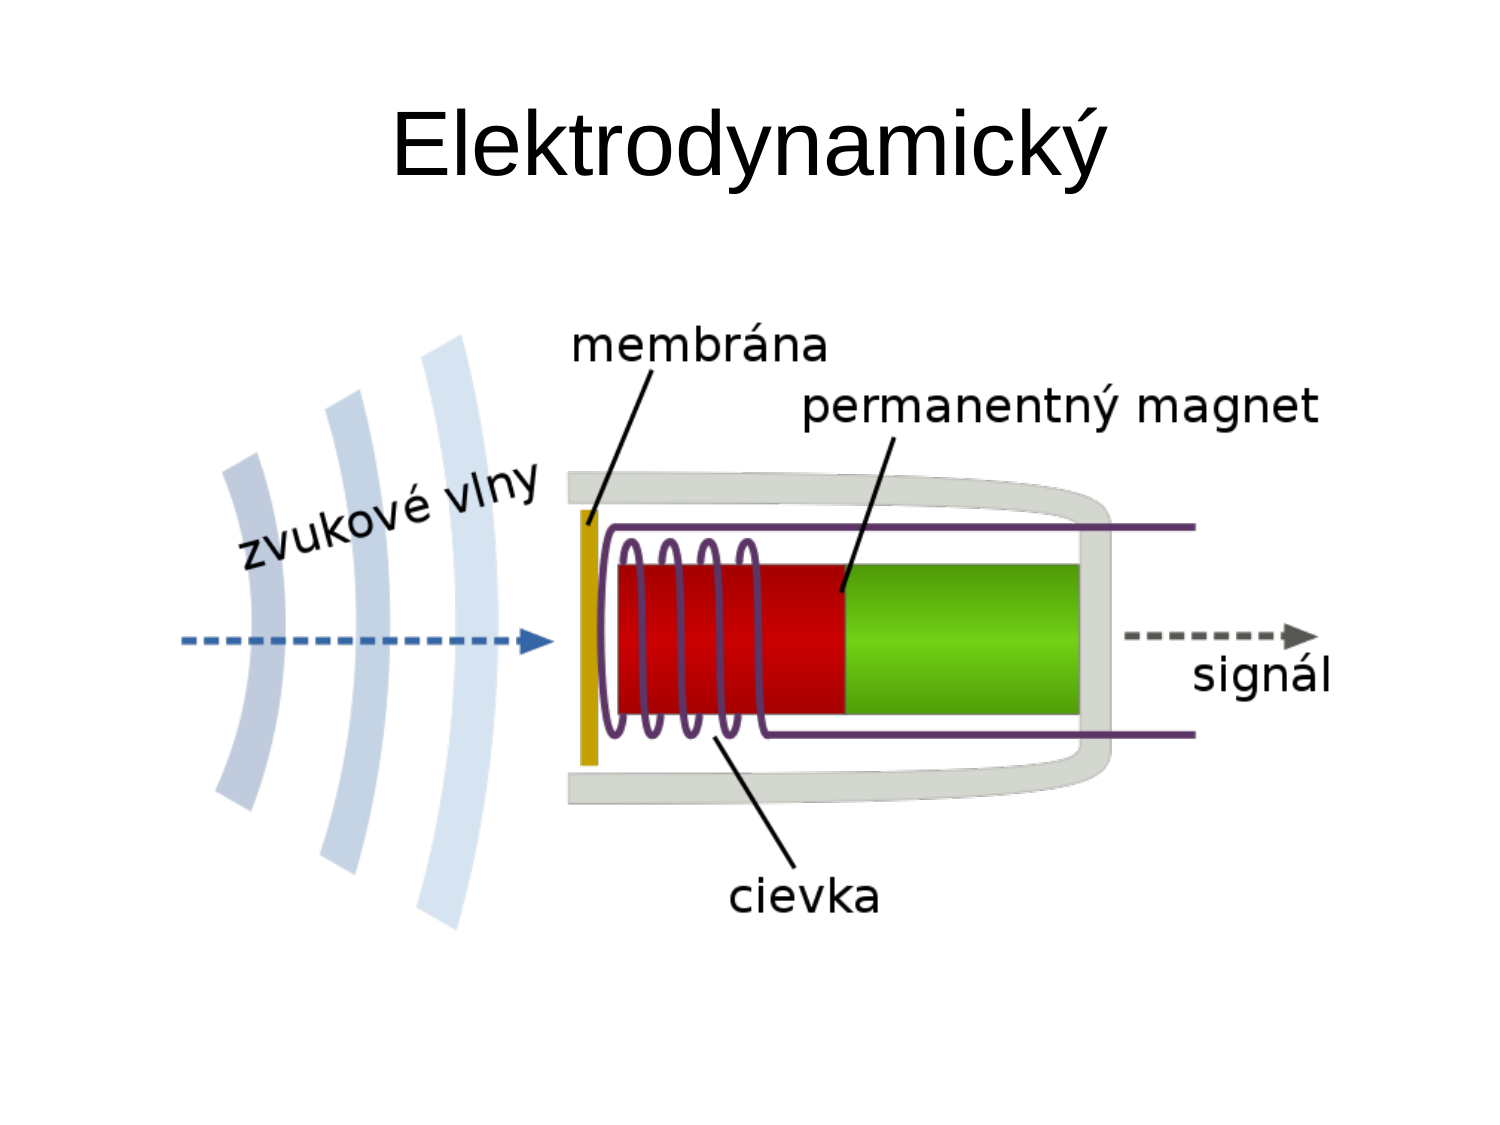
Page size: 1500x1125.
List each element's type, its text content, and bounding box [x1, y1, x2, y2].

picture [155, 262, 1345, 1005]
title Elektrodynamický [75, 45, 1426, 233]
